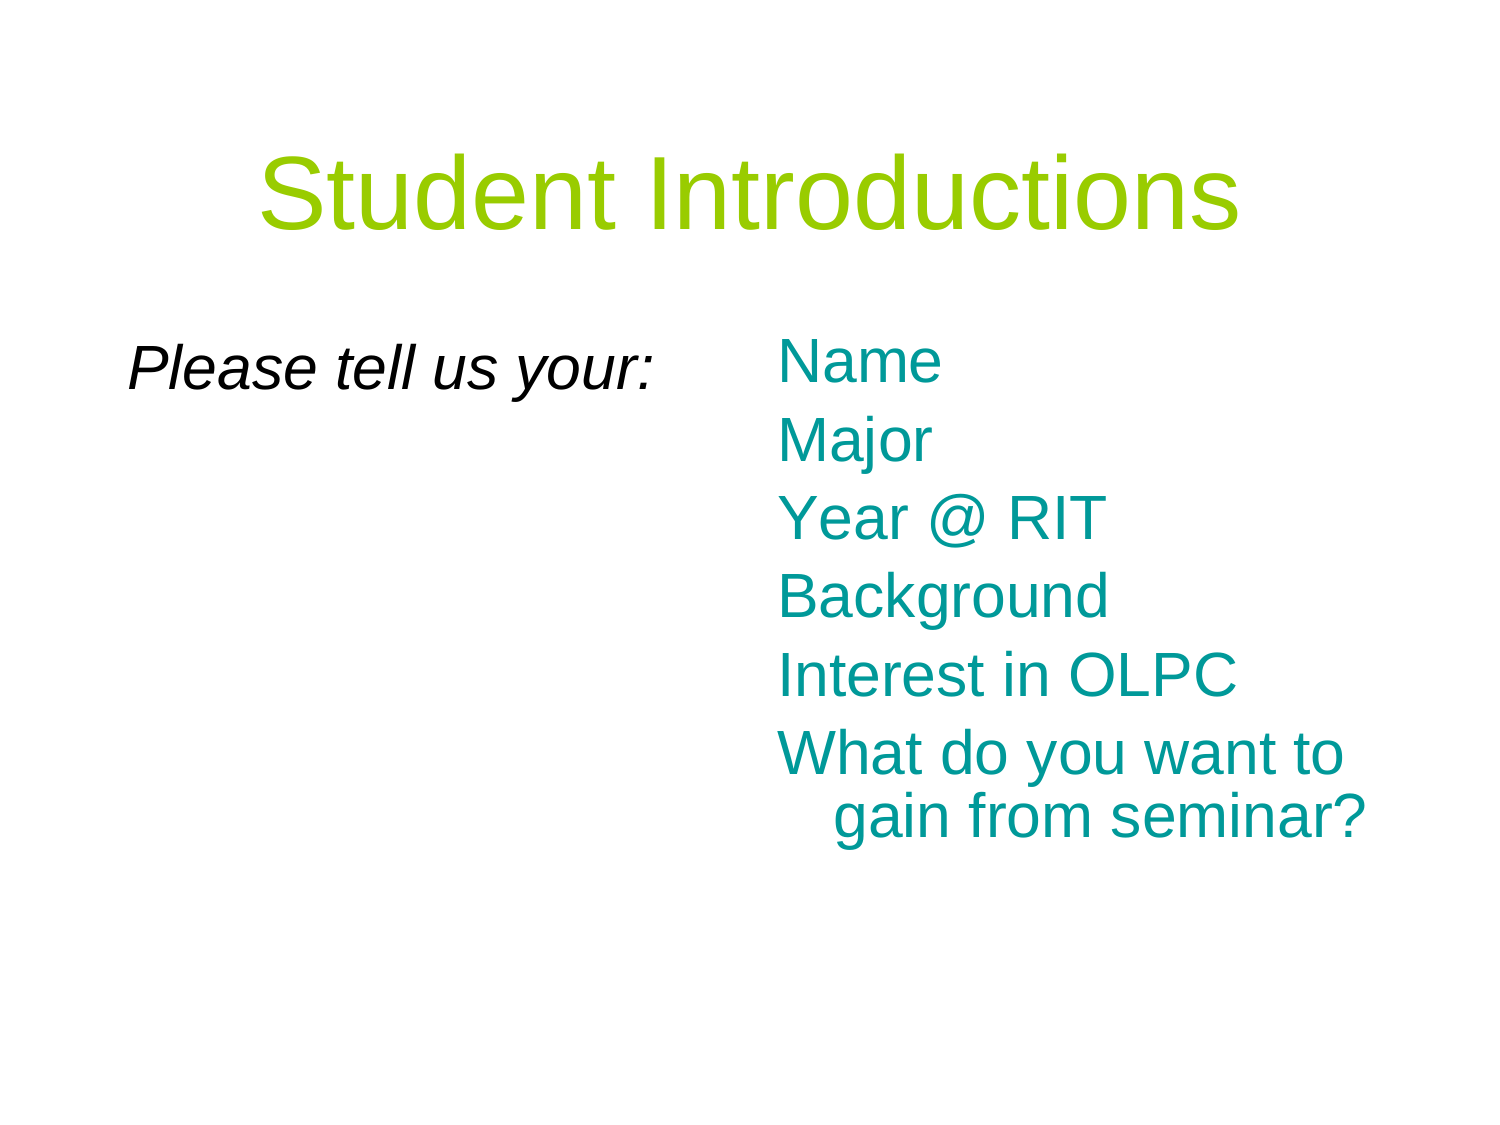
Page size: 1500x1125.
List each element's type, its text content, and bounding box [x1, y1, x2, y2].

list Please tell us your: [112, 324, 738, 1001]
title Student Introductions [112, 99, 1388, 288]
list Name Major Year @ RIT Background Interest in OLPC What do you want to gain from seminar? [762, 324, 1388, 1001]
